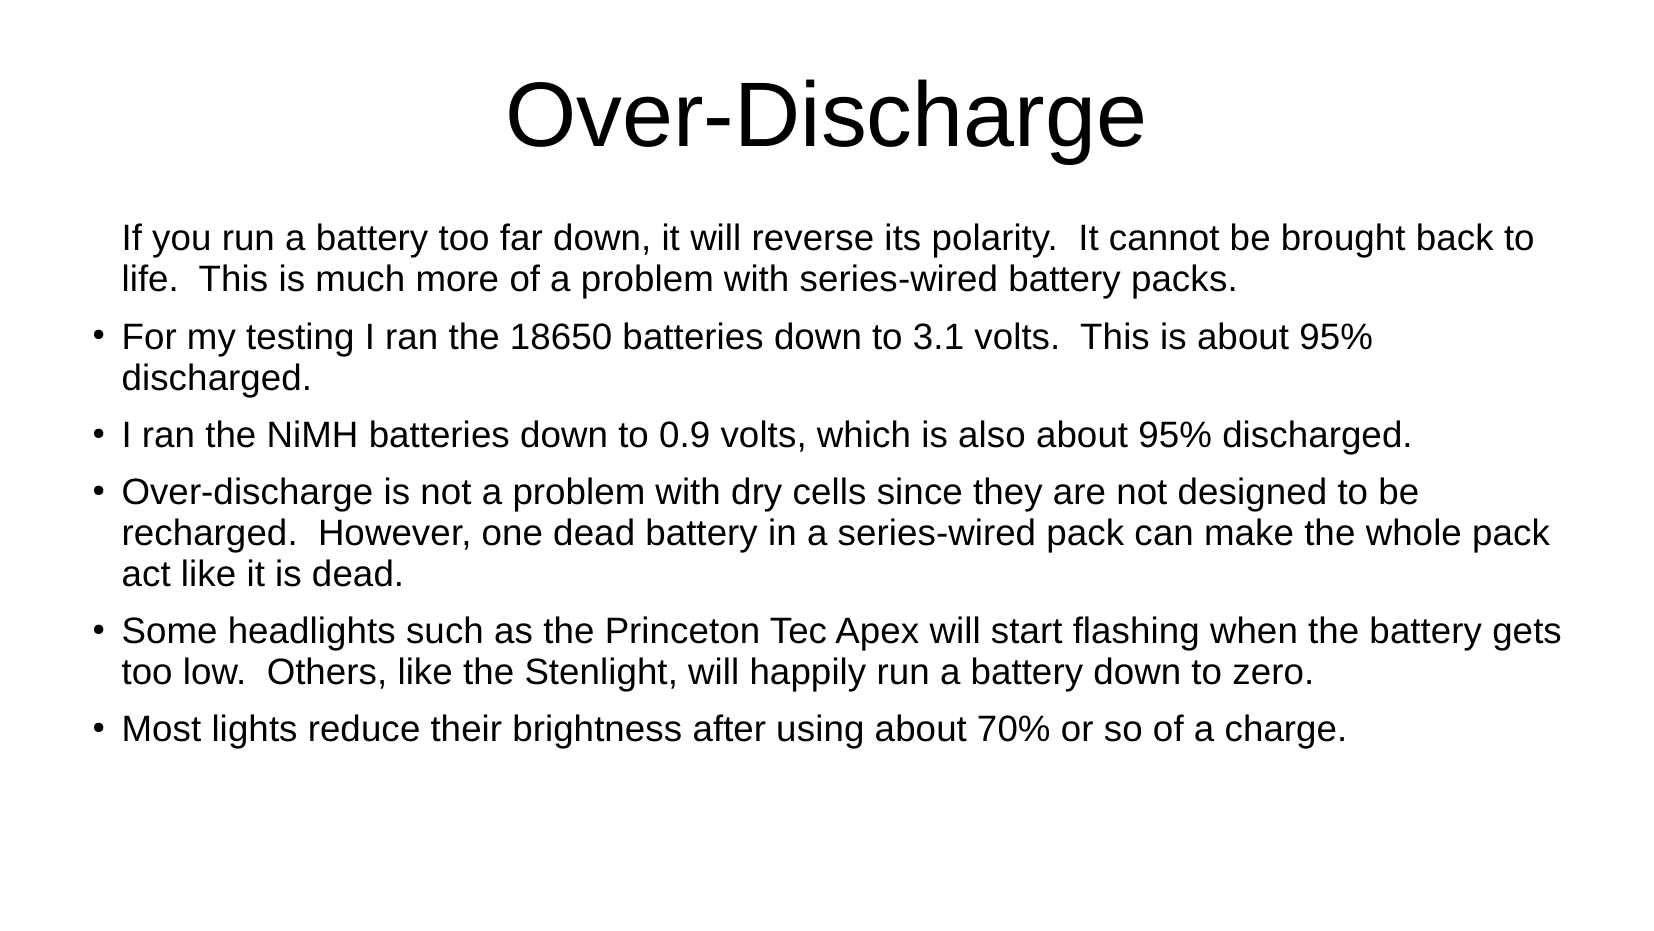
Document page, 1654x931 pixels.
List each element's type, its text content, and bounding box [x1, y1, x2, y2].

list If you run a battery too far down, it will reverse its polarity. It cannot be brought back to life. This is much more of a problem with series-wired battery packs. For my testing I ran the 18650 batteries down to 3.1 volts. This is about 95% discharged. I ran the NiMH batteries down to 0.9 volts, which is also about 95% discharged. Over-discharge is not a problem with dry cells since they are not designed to be recharged. However, one dead battery in a series-wired pack can make the whole pack act like it is dead. Some headlights such as the Princeton Tec Apex will start flashing when the battery gets too low. Others, like the Stenlight, will happily run a battery down to zero. Most lights reduce their brightness after using about 70% or so of a charge. [82, 217, 1571, 758]
title Over-Discharge [82, 37, 1571, 193]
